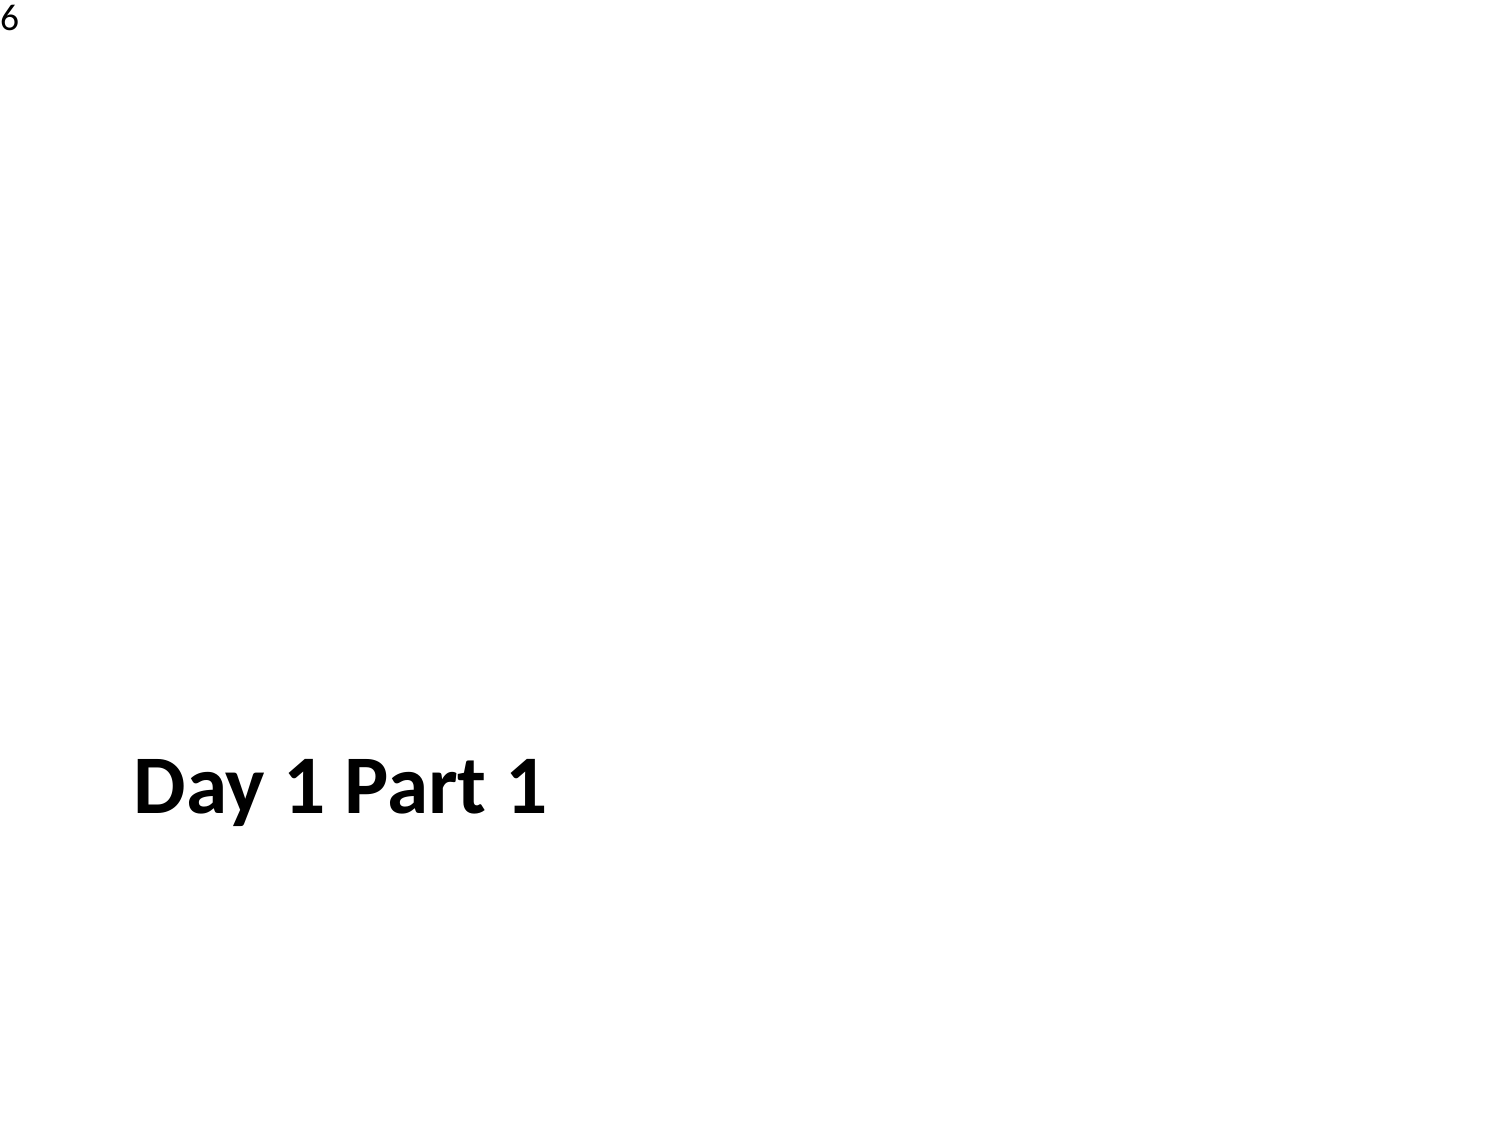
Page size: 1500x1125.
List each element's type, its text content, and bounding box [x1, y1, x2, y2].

title Day 1 Part 1 [118, 722, 1394, 947]
